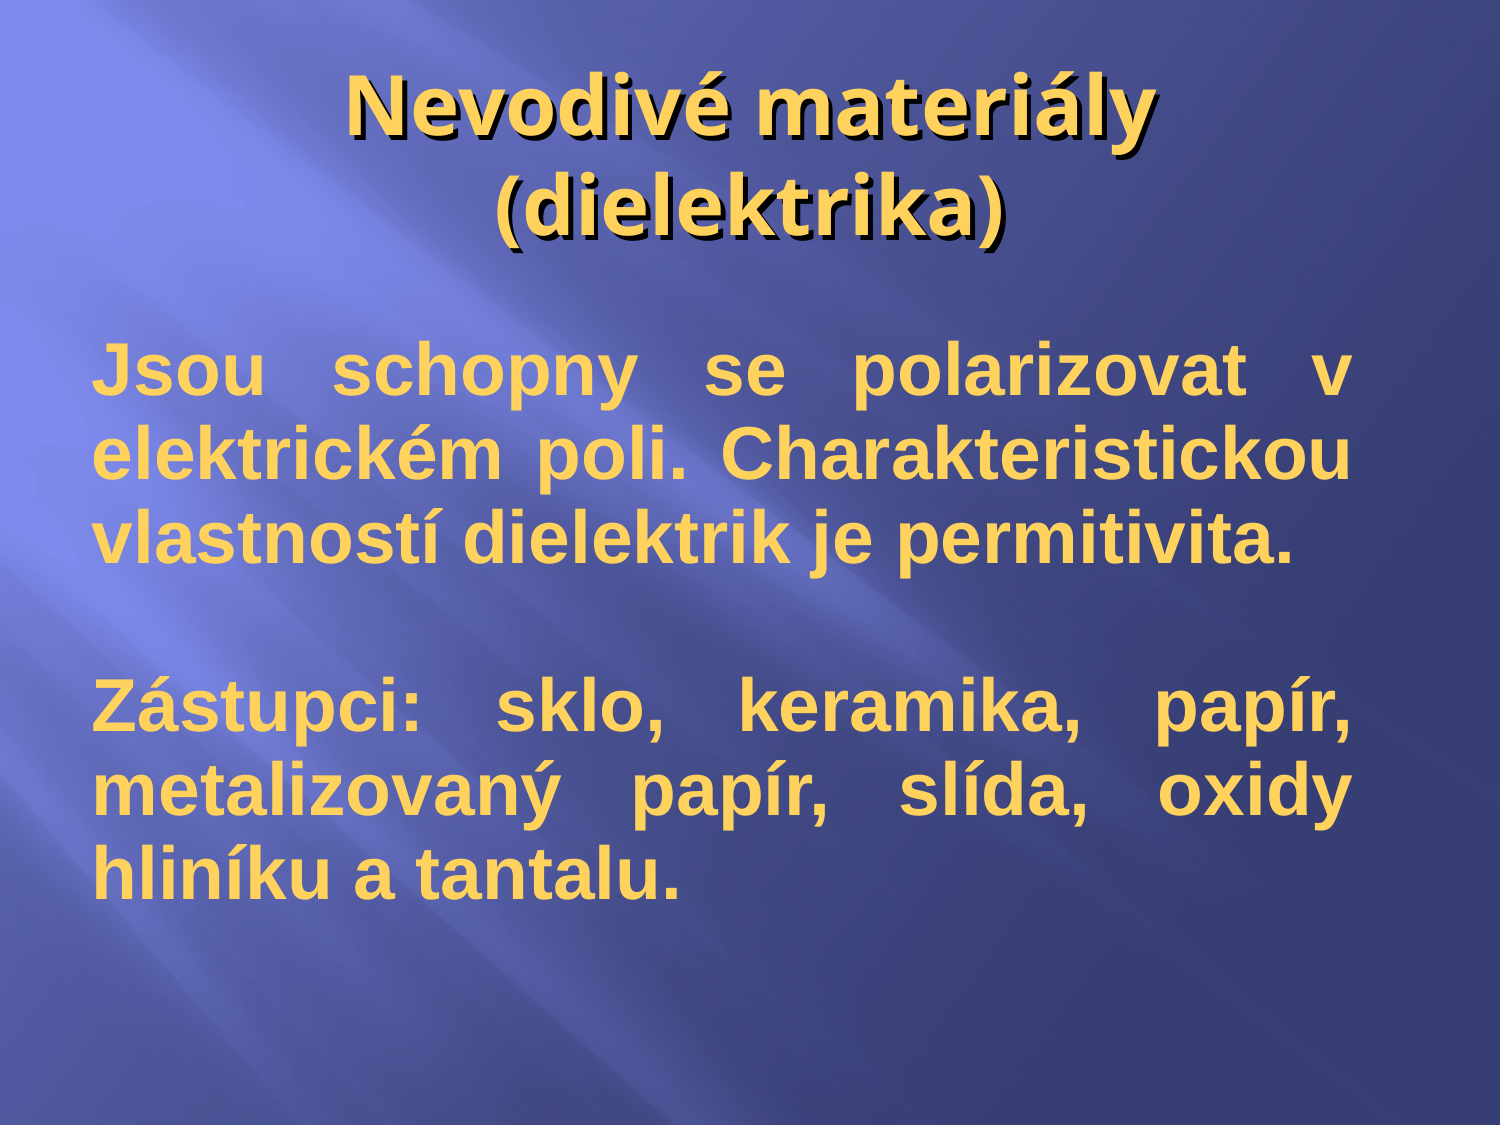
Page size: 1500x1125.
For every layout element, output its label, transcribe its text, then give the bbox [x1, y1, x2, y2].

picture [0, 0, 1500, 1125]
title Nevodivé materiály (dielektrika) [75, 45, 1426, 232]
text_box Jsou schopny se polarizovat v elektrickém poli. Charakteristickou vlastností dielektrik je permitivita. Zástupci: sklo, keramika, papír, metalizovaný papír, slída, oxidy hliníku a tantalu. [76, 290, 1436, 953]
